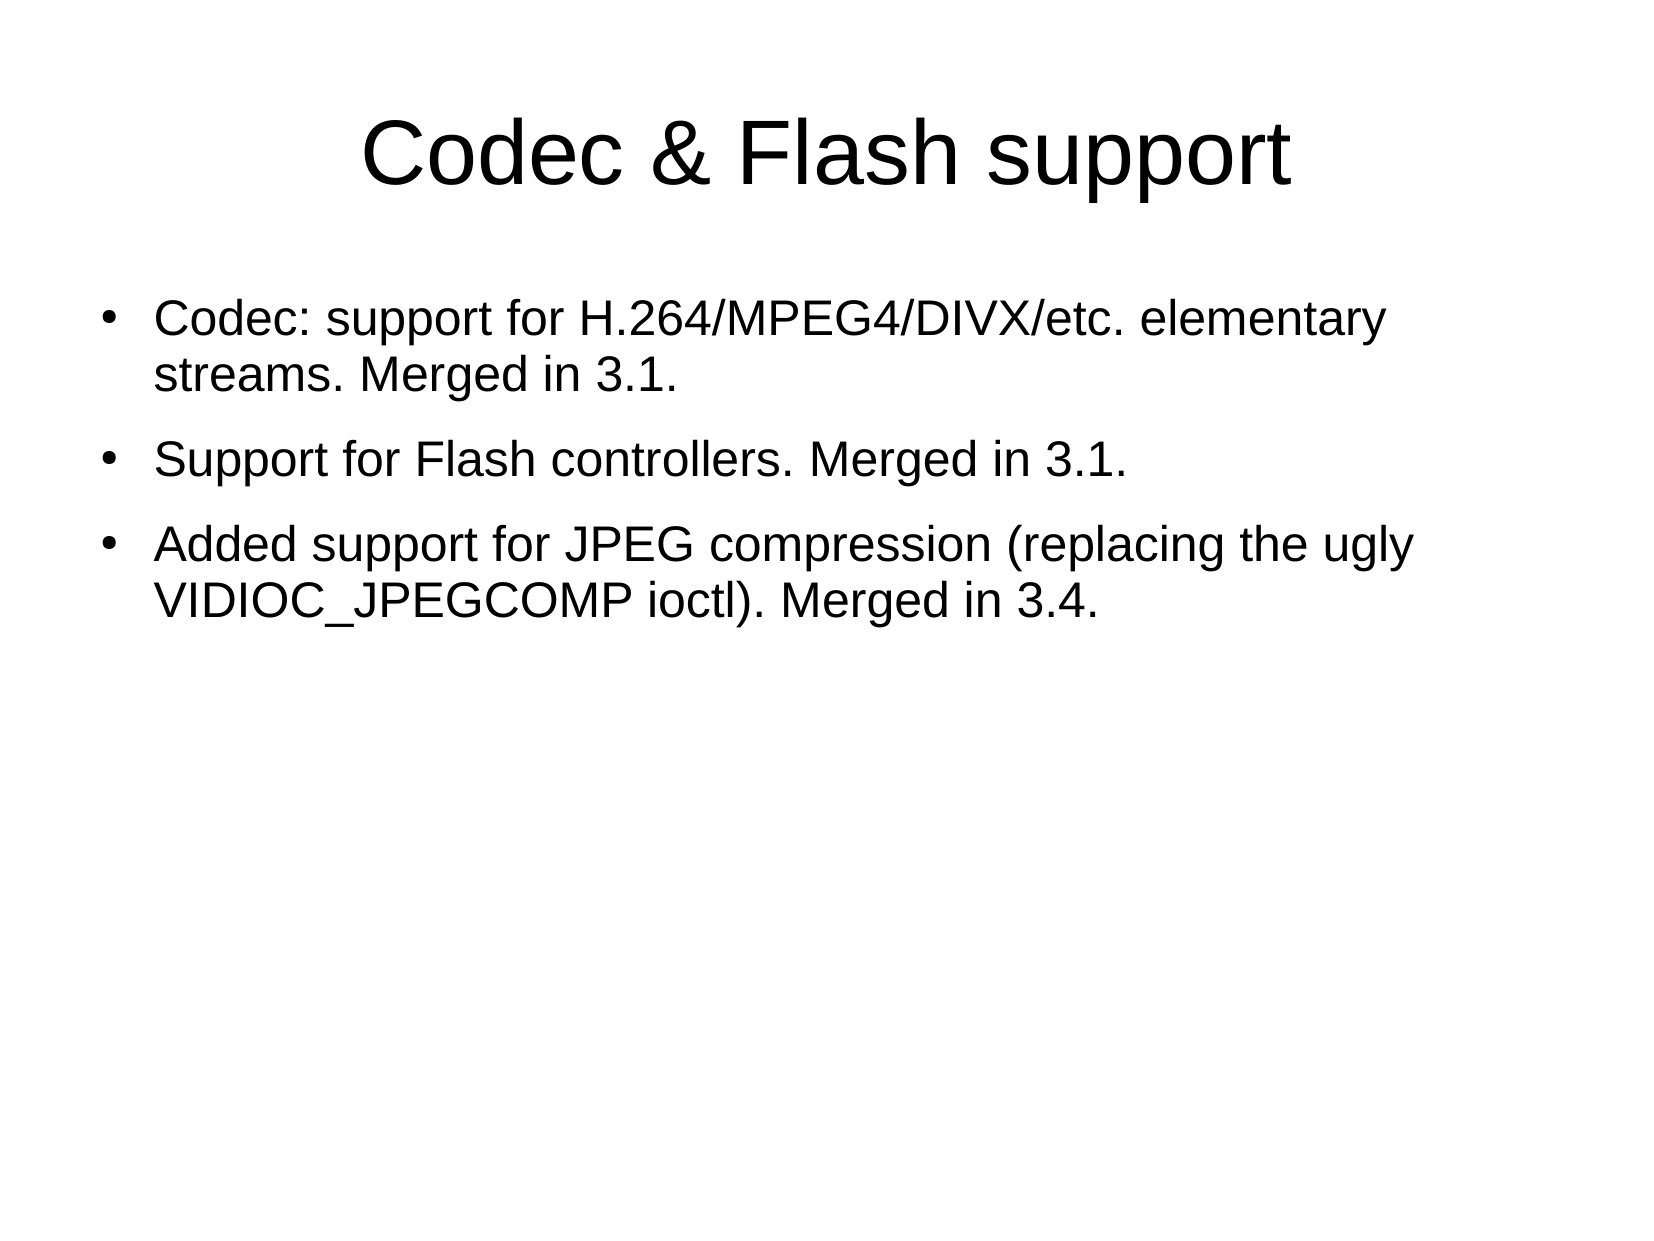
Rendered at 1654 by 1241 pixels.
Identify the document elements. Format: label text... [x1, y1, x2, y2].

list Codec: support for H.264/MPEG4/DIVX/etc. elementary streams. Merged in 3.1. Support for Flash controllers. Merged in 3.1. Added support for JPEG compression (replacing the ugly VIDIOC_JPEGCOMP ioctl). Merged in 3.4. [82, 290, 1571, 1094]
title Codec & Flash support [82, 56, 1571, 250]
